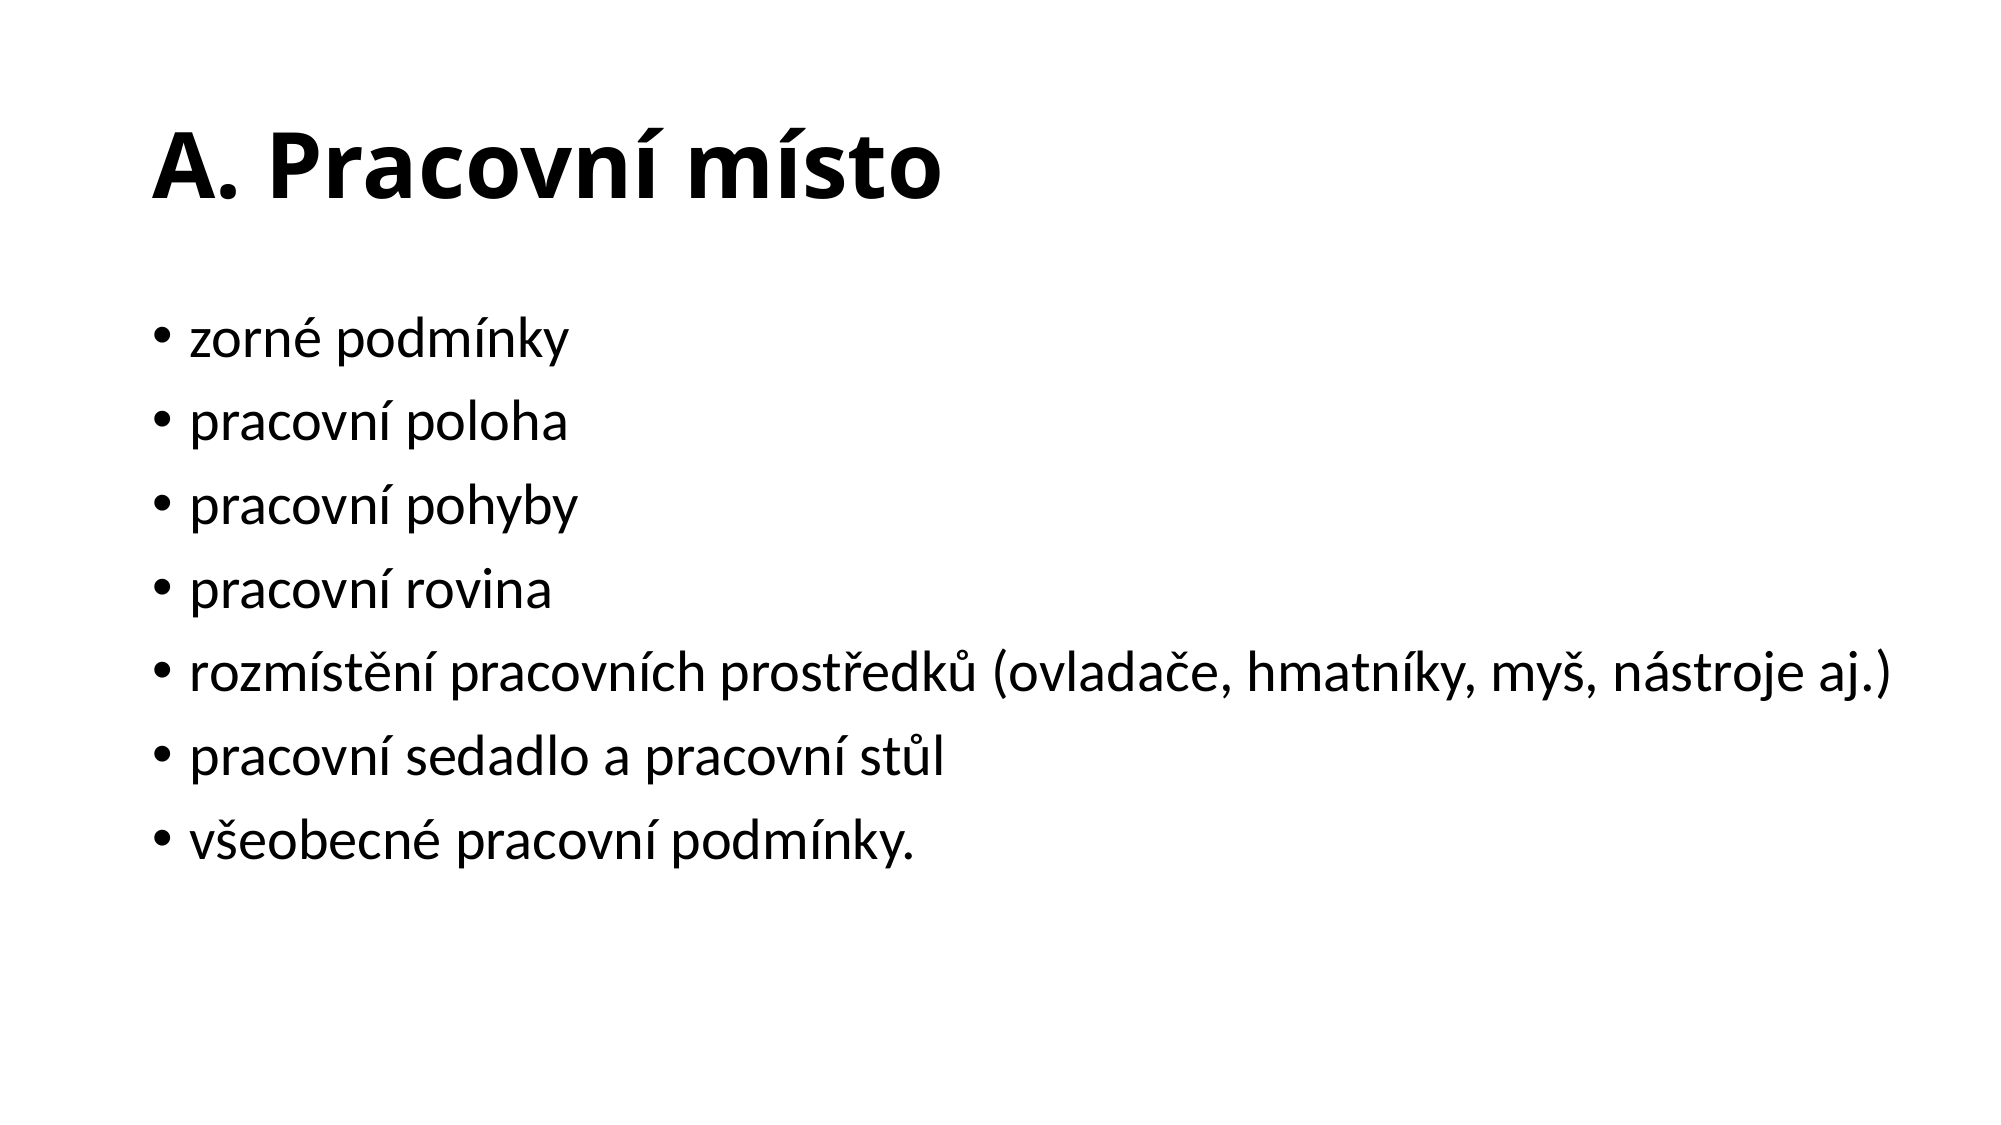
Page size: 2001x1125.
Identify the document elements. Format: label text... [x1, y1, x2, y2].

title A. Pracovní místo [137, 59, 1863, 278]
list zorné podmínky pracovní poloha pracovní pohyby pracovní rovina rozmístění pracovních prostředků (ovladače, hmatníky, myš, nástroje aj.) pracovní sedadlo a pracovní stůl všeobecné pracovní podmínky. [137, 299, 1934, 1014]
